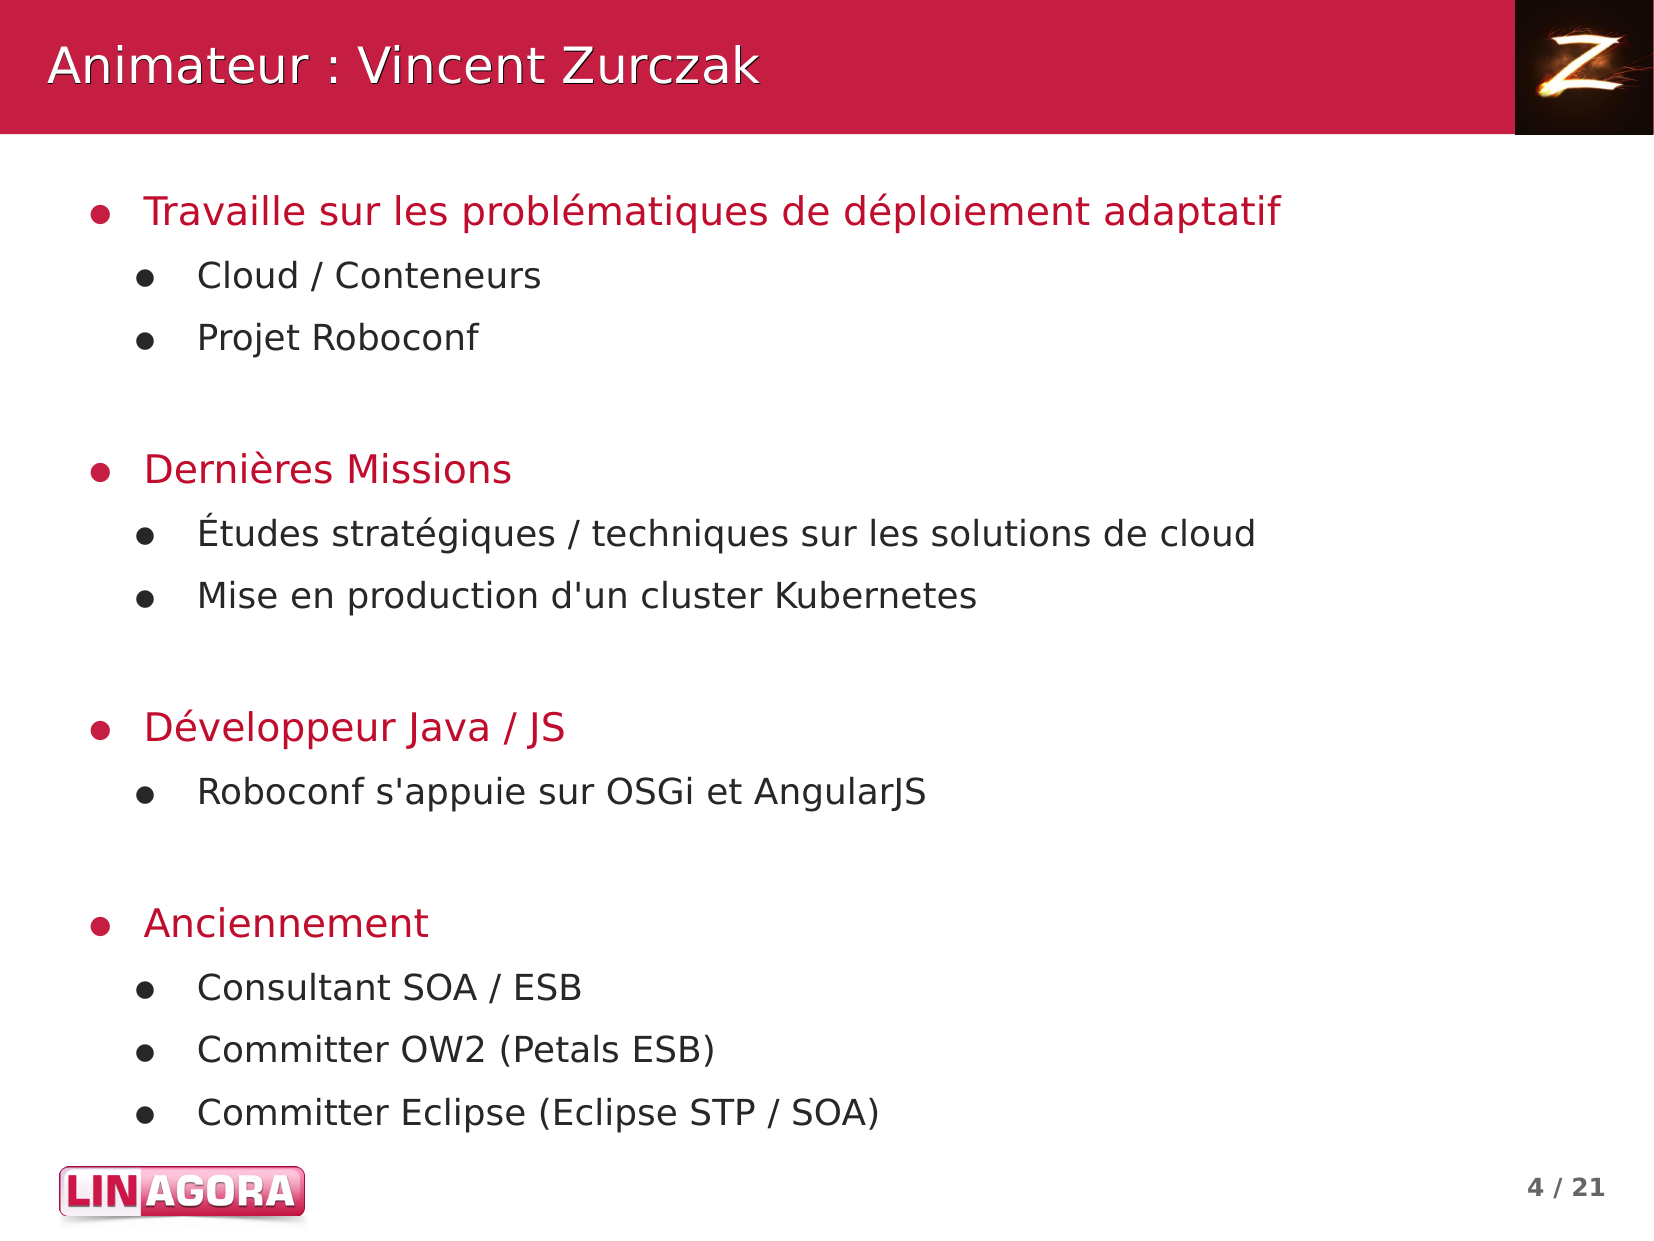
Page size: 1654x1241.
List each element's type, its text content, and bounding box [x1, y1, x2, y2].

title Animateur : Vincent Zurczak [47, 7, 1515, 126]
list Travaille sur les problématiques de déploiement adaptatif Cloud / Conteneurs Projet Roboconf Dernières Missions Études stratégiques / techniques sur les solutions de cloud Mise en production d'un cluster Kubernetes Développeur Java / JS Roboconf s'appuie sur OSGi et AngularJS Anciennement Consultant SOA / ESB Committer OW2 (Petals ESB) Committer Eclipse (Eclipse STP / SOA) [82, 188, 1571, 1134]
picture [59, 1166, 308, 1229]
picture [1515, 0, 1654, 135]
